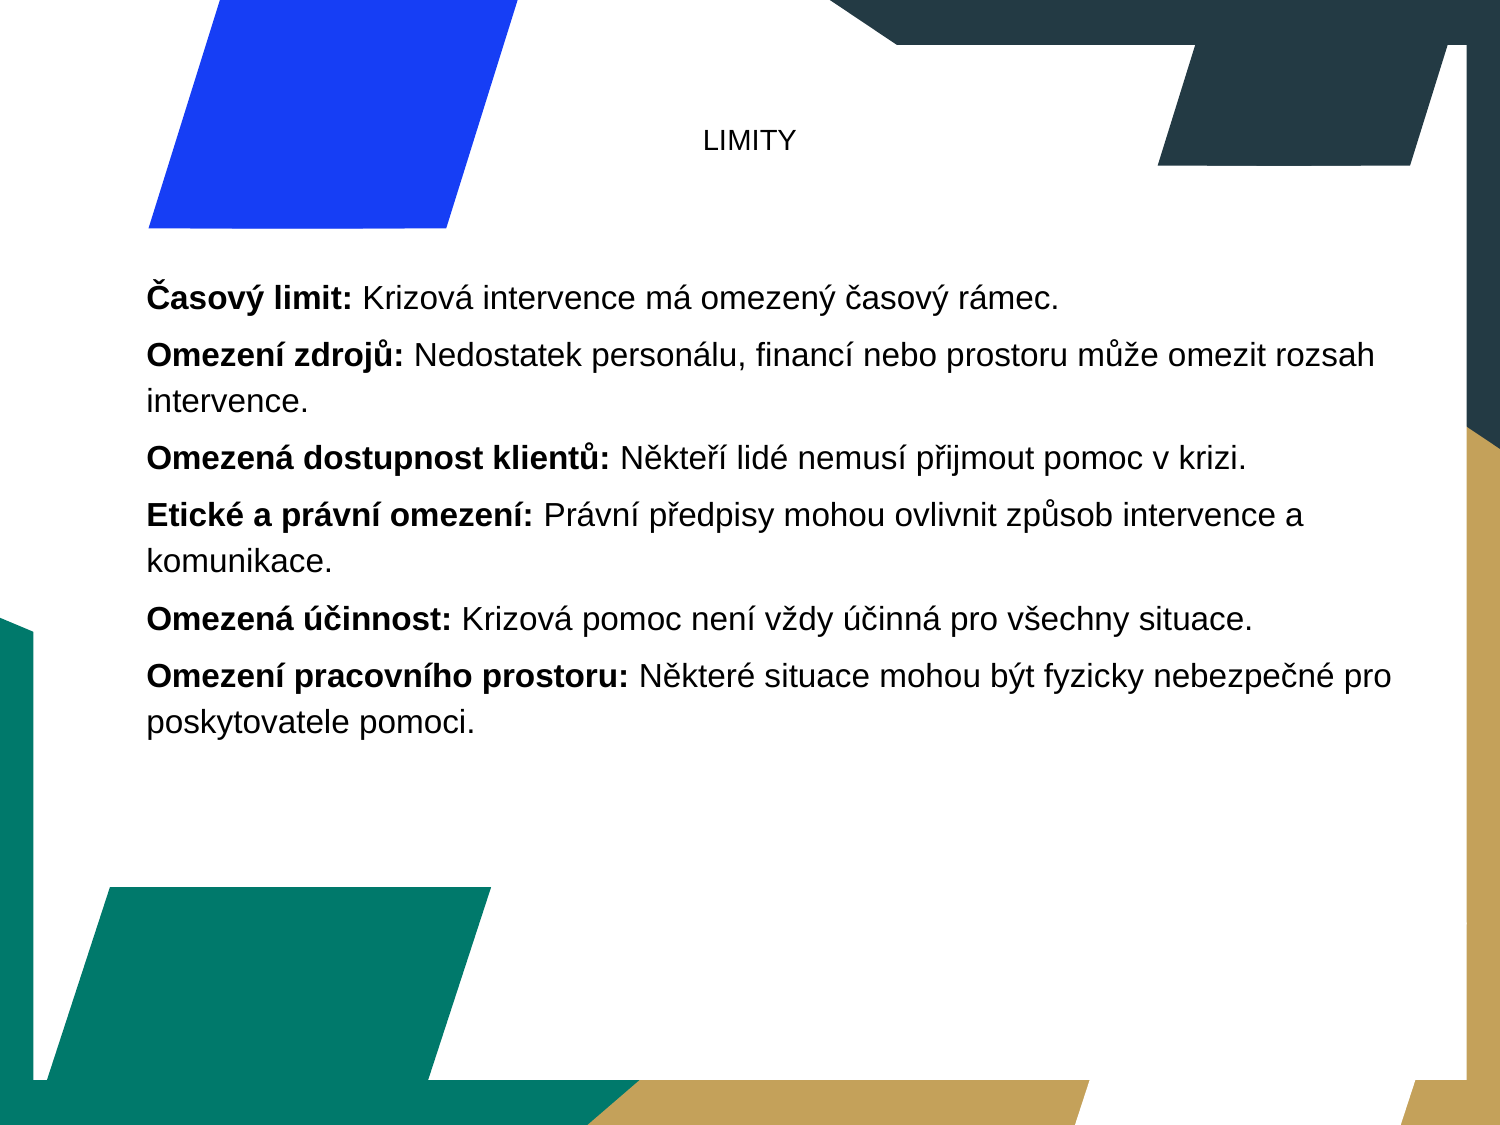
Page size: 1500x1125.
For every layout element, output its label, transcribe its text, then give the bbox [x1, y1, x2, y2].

list Časový limit: Krizová intervence má omezený časový rámec. Omezení zdrojů: Nedostatek personálu, financí nebo prostoru může omezit rozsah intervence. Omezená dostupnost klientů: Někteří lidé nemusí přijmout pomoc v krizi. Etické a právní omezení: Právní předpisy mohou ovlivnit způsob intervence a komunikace. Omezená účinnost: Krizová pomoc není vždy účinná pro všechny situace. Omezení pracovního prostoru: Některé situace mohou být fyzicky nebezpečné pro poskytovatele pomoci. [75, 262, 1425, 1005]
title LIMITY [75, 45, 1425, 233]
